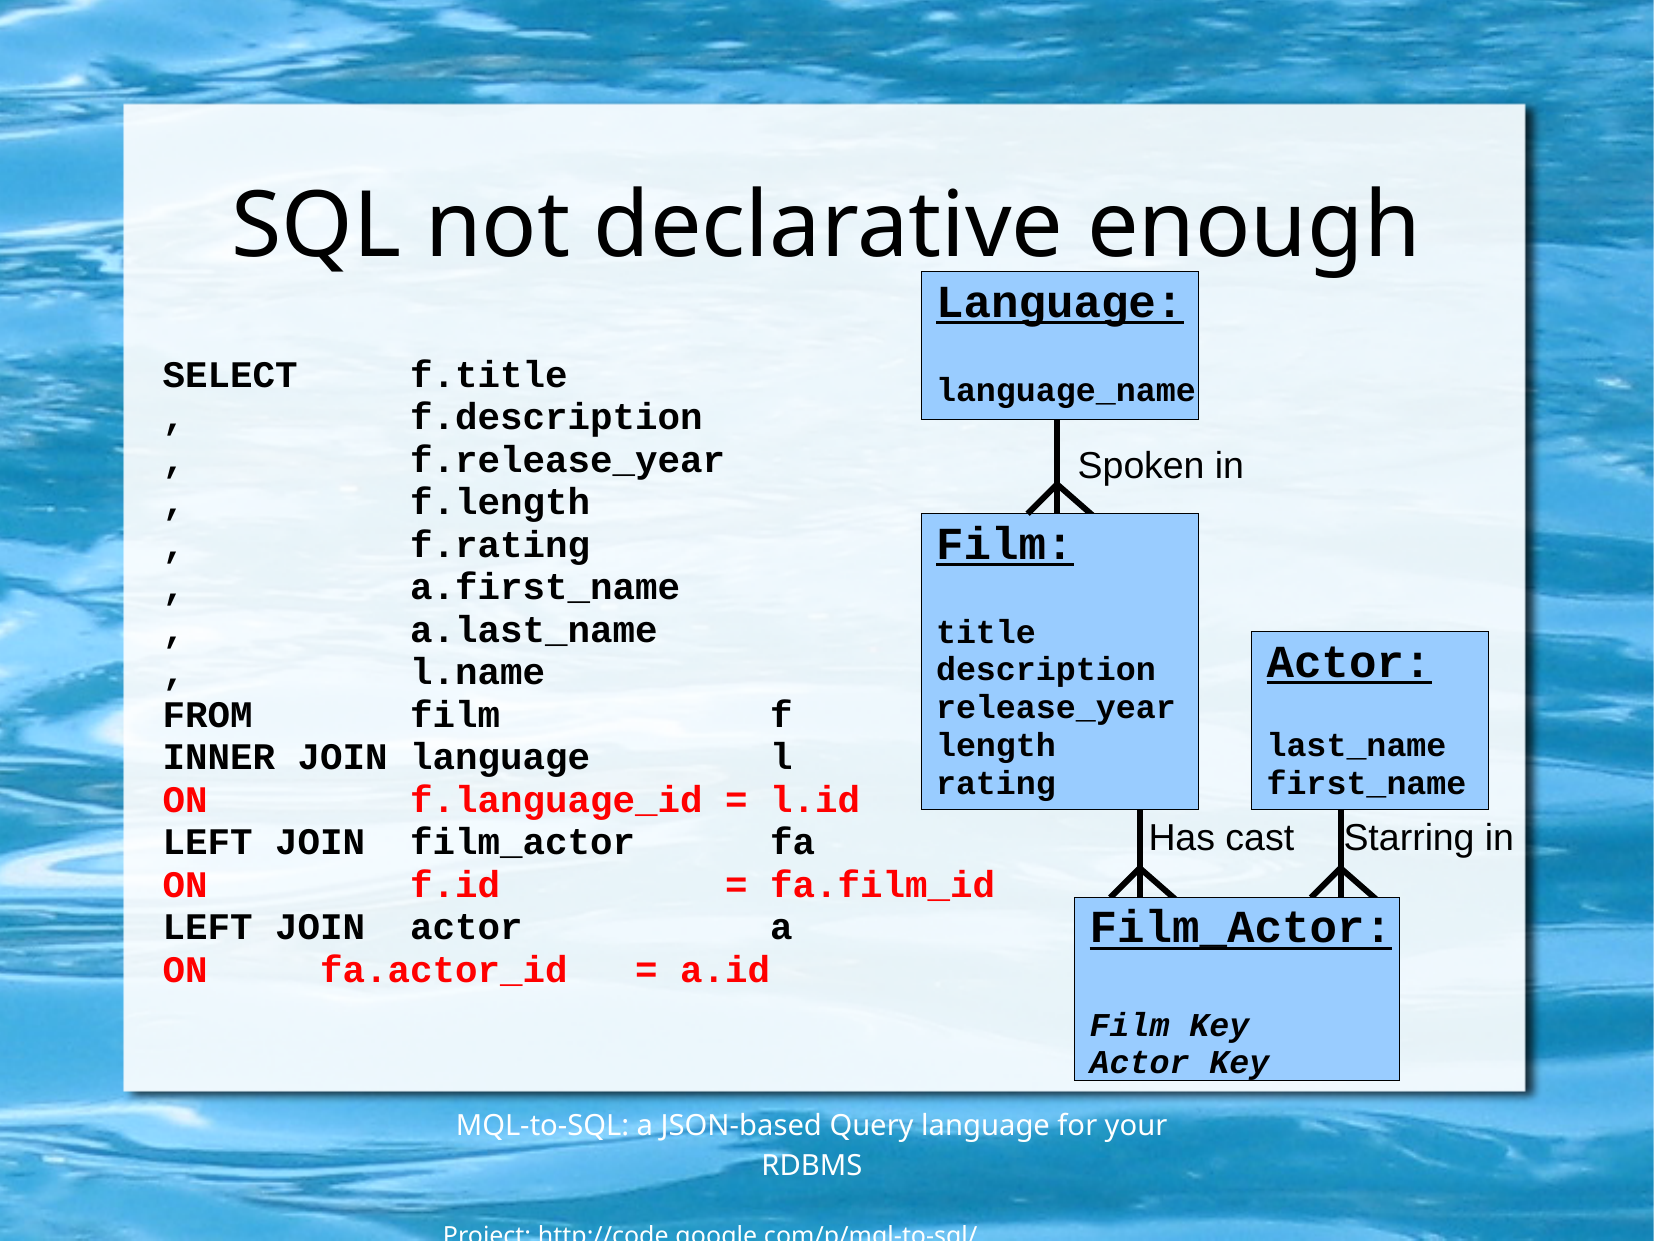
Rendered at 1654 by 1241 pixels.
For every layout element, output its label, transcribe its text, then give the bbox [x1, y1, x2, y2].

text_box Starring in [1328, 809, 1595, 866]
text_box Film_Actor: Film Key Actor Key [1074, 897, 1400, 1081]
picture [725, 1232, 732, 1241]
picture [914, 1232, 921, 1241]
picture [541, 1232, 548, 1241]
picture [950, 1232, 957, 1241]
picture [827, 1232, 835, 1241]
picture [694, 1232, 701, 1241]
text_box Language: language_name [921, 325, 1199, 420]
picture [471, 1232, 478, 1241]
picture [795, 1232, 802, 1241]
picture [804, 1232, 810, 1241]
text_box Film: title description release_year length rating [921, 513, 1199, 810]
picture [628, 1232, 635, 1241]
text_box Actor: last_name first_name [1251, 631, 1489, 809]
picture [679, 1232, 686, 1241]
picture [643, 1232, 650, 1241]
text_box Spoken in [1062, 437, 1329, 494]
picture [876, 1232, 883, 1241]
picture [0, 0, 1654, 1241]
picture [852, 1232, 859, 1241]
title SQL not declarative enough [147, 118, 1506, 325]
picture [710, 1232, 717, 1241]
picture [861, 1232, 867, 1241]
text_box SELECT f.title , f.description , f.release_year , f.length , f.rating , a.first_name , a.last_name , l.name FROM film f INNER JOIN language l ON f.language_id = l.id LEFT JOIN film_actor fa ON f.id = fa.film_id LEFT JOIN actor a ON fa.actor_id = a.id [147, 348, 1241, 1093]
picture [780, 1232, 787, 1241]
picture [447, 1228, 454, 1235]
text_box Has cast [1133, 809, 1328, 866]
picture [575, 1232, 583, 1241]
